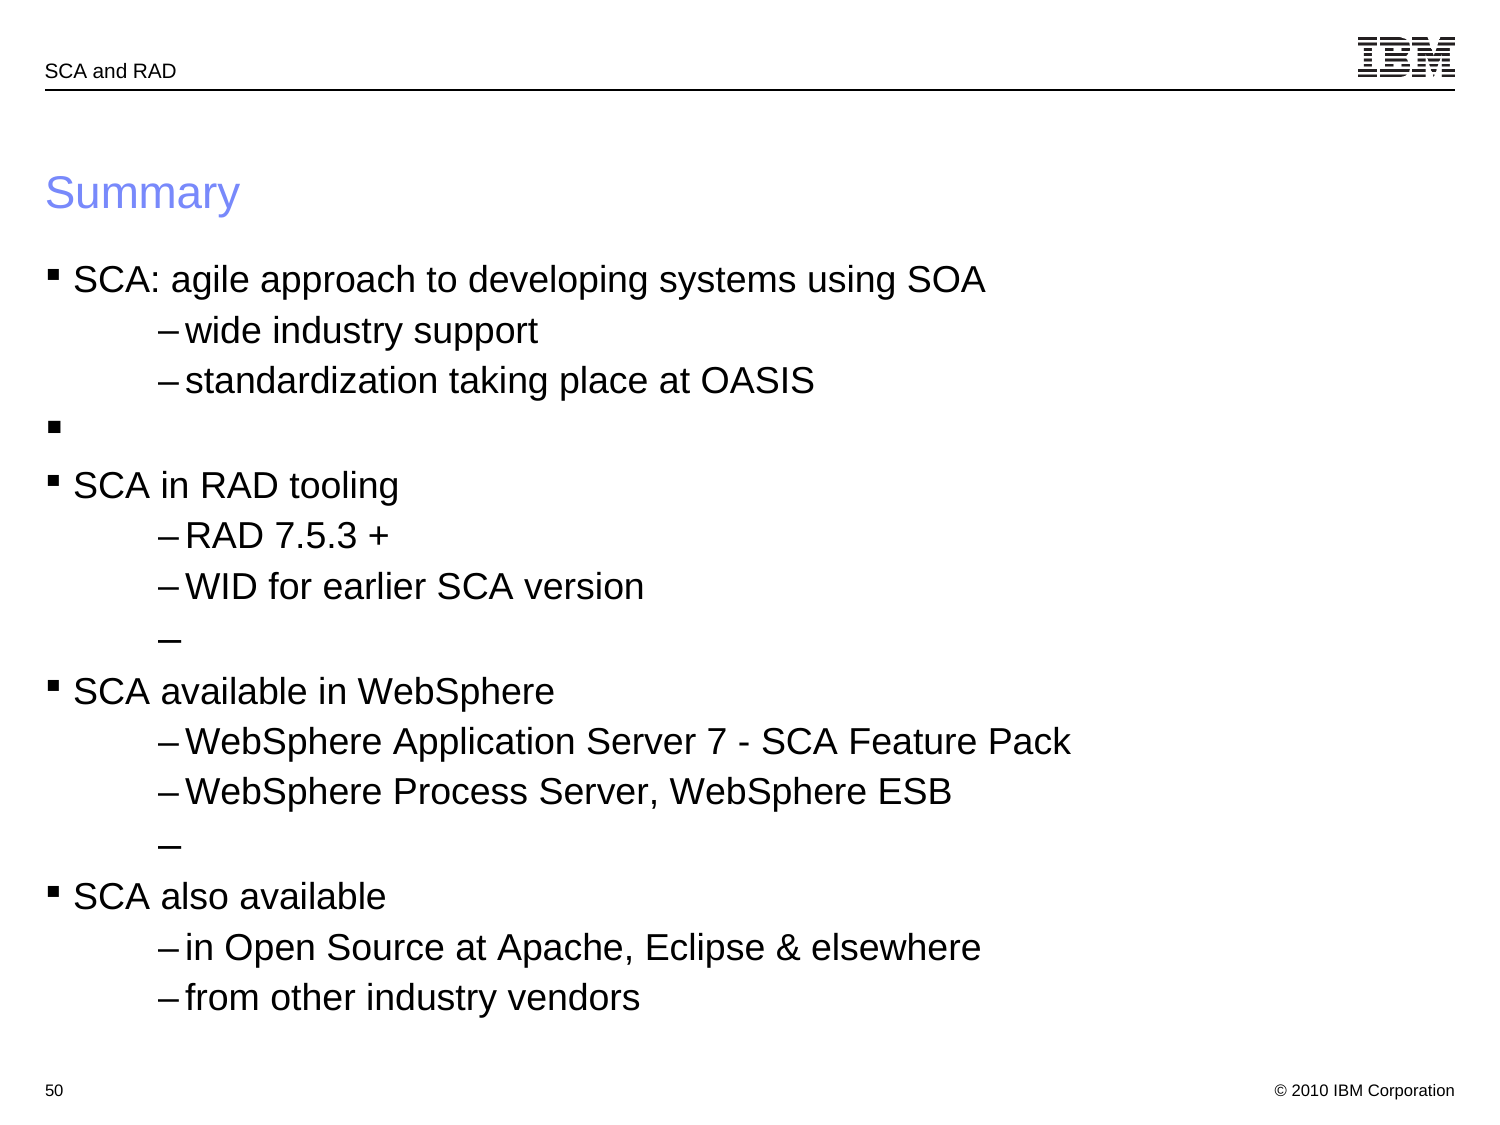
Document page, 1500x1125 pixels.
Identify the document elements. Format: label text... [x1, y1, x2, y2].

picture [1358, 37, 1455, 77]
title Summary [29, 89, 1455, 251]
list SCA: agile approach to developing systems using SOA wide industry support standardization taking place at OASIS SCA in RAD tooling RAD 7.5.3 + WID for earlier SCA version SCA available in WebSphere WebSphere Application Server 7 - SCA Feature Pack WebSphere Process Server, WebSphere ESB SCA also available in Open Source at Apache, Eclipse & elsewhere from other industry vendors [29, 251, 1455, 1074]
